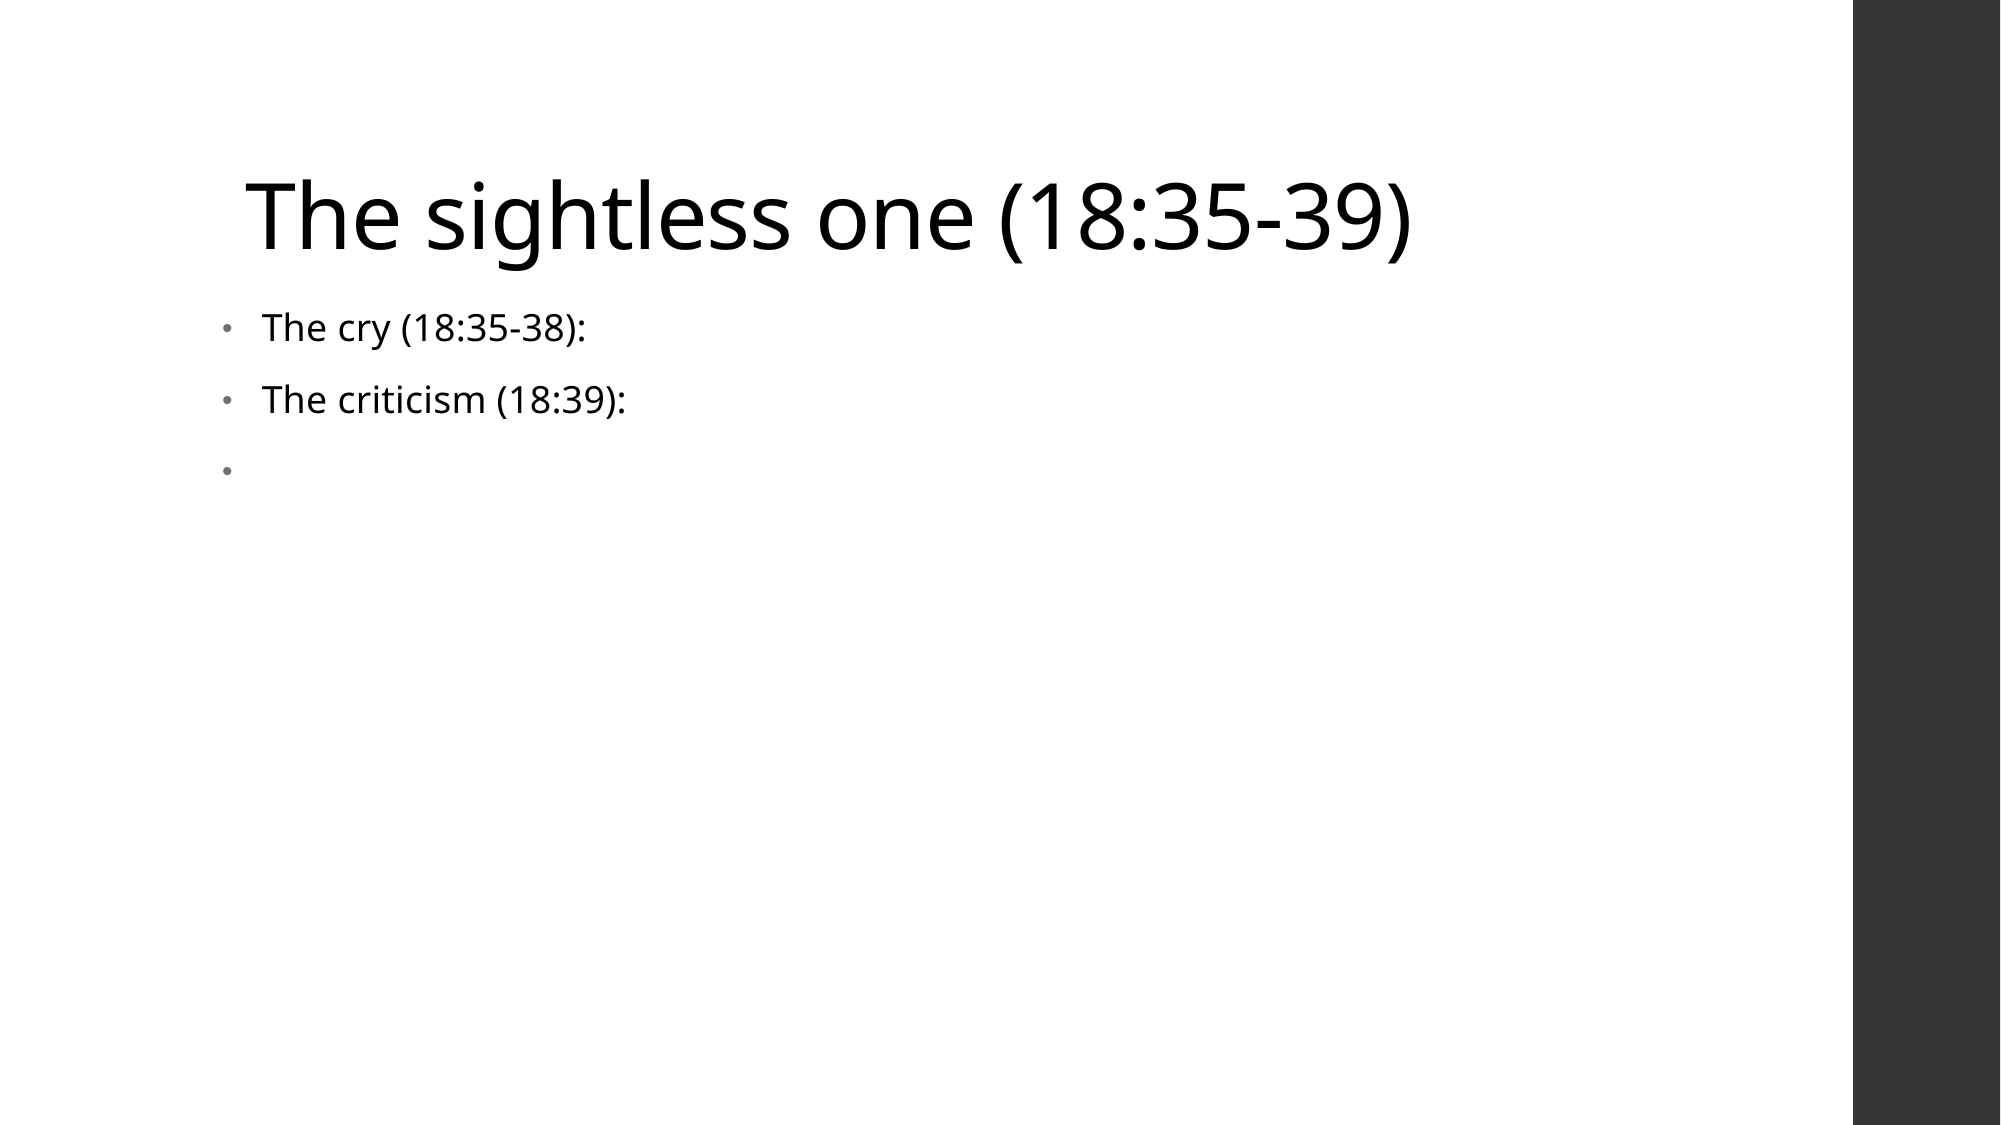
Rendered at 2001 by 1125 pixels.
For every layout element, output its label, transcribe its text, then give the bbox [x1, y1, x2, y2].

list The cry (18:35-38): The criticism (18:39): [206, 299, 1617, 1014]
title The sightless one (18:35-39) [206, 60, 1797, 278]
